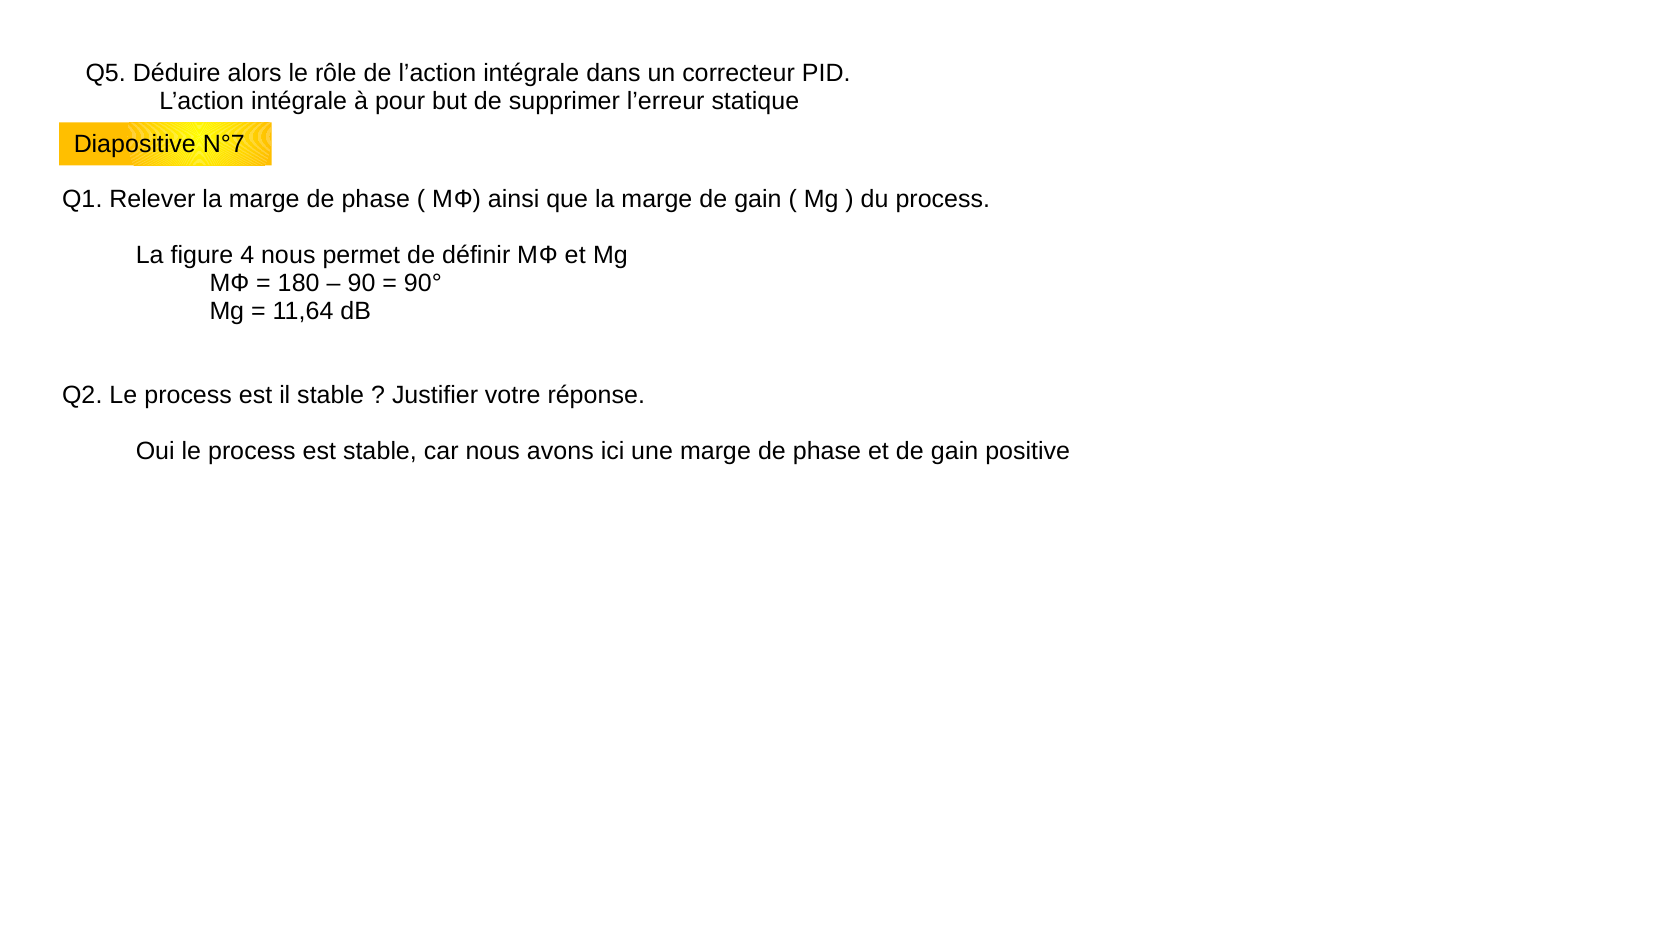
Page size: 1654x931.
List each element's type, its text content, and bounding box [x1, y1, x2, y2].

text_box Q1. Relever la marge de phase ( MФ) ainsi que la marge de gain ( Mg ) du process. La figure 4 nous permet de définir MФ et Mg MФ = 180 – 90 = 90° Mg = 11,64 dB Q2. Le process est il stable ? Justifier votre réponse. Oui le process est stable, car nous avons ici une marge de phase et de gain positive [47, 177, 1430, 500]
text_box Diapositive N°7 [59, 122, 272, 166]
text_box Q5. Déduire alors le rôle de l’action intégrale dans un correcteur PID. L’action intégrale à pour but de supprimer l’erreur statique [70, 51, 1193, 123]
